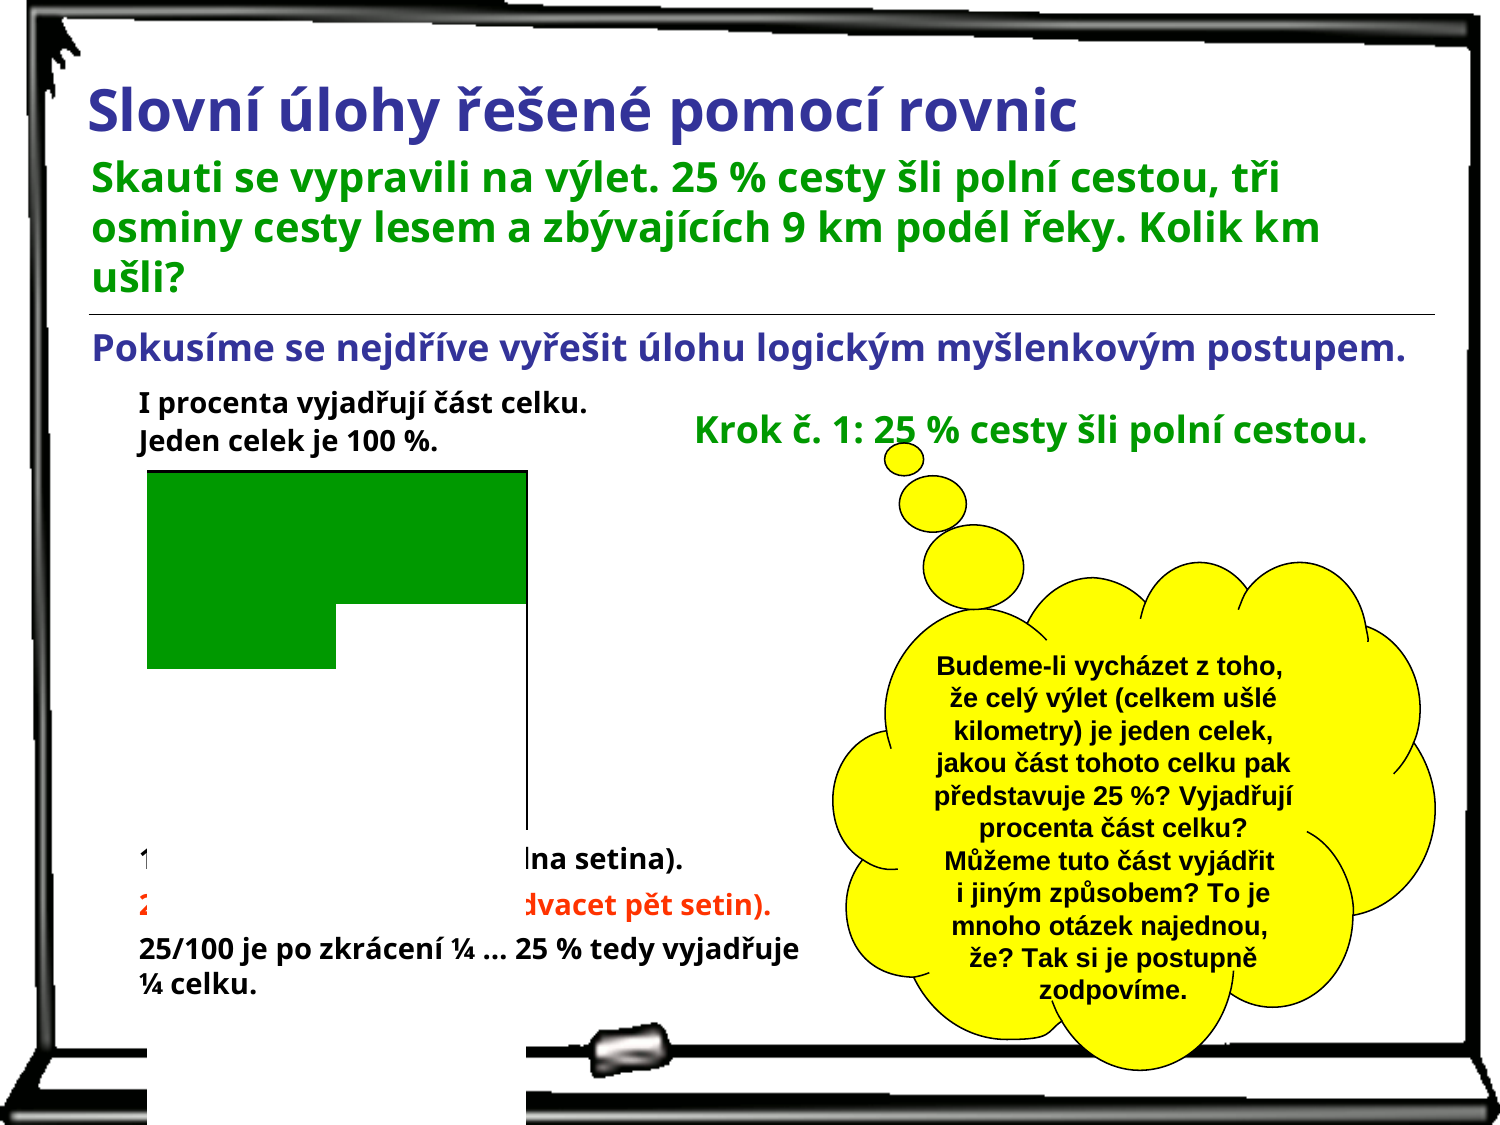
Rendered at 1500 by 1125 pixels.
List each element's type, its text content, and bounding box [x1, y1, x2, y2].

table_cell [412, 996, 450, 1062]
table_cell [336, 604, 374, 669]
text_box 25 % je tedy 25/100 celku (dvacet pět setin). [123, 879, 147, 929]
table_cell [412, 669, 450, 734]
table_cell [185, 1062, 223, 1125]
text_box I procenta vyjadřují část celku. [123, 373, 609, 411]
table_cell [223, 800, 261, 865]
table_cell [488, 1062, 526, 1125]
text_box Krok č. 1: 25 % cesty šli polní cestou. [679, 373, 1400, 480]
table_cell [450, 865, 488, 931]
table_cell [488, 669, 526, 734]
table_cell [336, 1062, 374, 1125]
table_cell [223, 991, 261, 996]
table_cell [450, 996, 488, 1062]
table_cell [261, 996, 299, 1062]
table_cell [147, 1062, 185, 1125]
table_header [488, 473, 526, 538]
table_cell [488, 604, 526, 669]
table_cell [299, 991, 336, 996]
table_cell [223, 996, 261, 1062]
picture [0, 0, 1500, 1125]
table_header [412, 473, 450, 538]
table_cell [299, 800, 336, 865]
table_cell [374, 931, 412, 940]
table_cell [299, 538, 336, 604]
table_cell [299, 669, 336, 734]
table_cell [488, 538, 526, 604]
table_cell [185, 800, 223, 865]
text_box Jeden celek je 100 %. [123, 411, 609, 459]
table_cell [261, 1062, 299, 1125]
table_cell [261, 865, 299, 931]
text_box 1 % je tedy 1/100 celku (jedna setina). [123, 834, 147, 879]
table_cell [261, 538, 299, 604]
table_cell [488, 734, 526, 800]
text_box 25/100 je po zkrácení ¼ … 25 % tedy vyjadřuje ¼ celku. [123, 940, 821, 991]
table_cell [336, 991, 374, 996]
table_cell [374, 1062, 412, 1125]
table_cell [223, 1062, 261, 1125]
table_cell [223, 734, 261, 800]
table_cell [185, 865, 223, 931]
table_cell [374, 996, 412, 1062]
table_cell [412, 734, 450, 800]
table_cell [299, 996, 336, 1062]
table_cell [412, 991, 450, 996]
table_cell [336, 931, 374, 940]
table_cell [147, 931, 185, 940]
table_cell [450, 991, 488, 996]
table_cell [147, 538, 185, 604]
table_header [223, 473, 261, 538]
table_cell [450, 931, 488, 940]
table_header [147, 473, 185, 538]
table_header [299, 473, 336, 538]
table_cell [488, 931, 526, 940]
table_header [336, 473, 374, 538]
table_cell [147, 865, 185, 931]
table_cell [412, 931, 450, 940]
table_cell [412, 1062, 450, 1125]
text_box 1 % je tedy 1/100 celku (jedna setina). [526, 834, 715, 879]
table_cell [336, 669, 374, 734]
table_cell [336, 800, 374, 865]
table_cell [412, 865, 450, 931]
table_cell [450, 538, 488, 604]
table_cell [450, 604, 488, 669]
text_box Pokusíme se nejdříve vyřešit úlohu logickým myšlenkovým postupem. [76, 293, 1438, 400]
table_cell [185, 931, 223, 940]
table_cell [147, 996, 185, 1062]
table_cell [488, 865, 526, 931]
table_cell [450, 1062, 488, 1125]
table_header [185, 473, 223, 538]
table_cell [185, 996, 223, 1062]
table_cell [374, 800, 412, 865]
table_header [450, 473, 488, 538]
table_cell [412, 538, 450, 604]
table_cell [299, 931, 336, 940]
table_cell [185, 991, 223, 996]
table_cell [336, 996, 374, 1062]
table_cell [374, 734, 412, 800]
table_cell [299, 604, 336, 669]
table_cell [450, 734, 488, 800]
text_box 25 % je tedy 25/100 celku (dvacet pět setin). [526, 879, 821, 929]
table_cell [299, 734, 336, 800]
table_cell [185, 669, 223, 734]
text_box Budeme-li vycházet z toho, že celý výlet (celkem ušlé kilometry) je jeden celek, jakou část tohoto celku pak představuje 25 %? Vyjadřují procenta část celku? Můžeme tuto část vyjádřit i jiným způsobem? To je mnoho otázek najednou, že? Tak si je postupně zodpovíme. [832, 475, 1436, 1071]
table_cell [336, 734, 374, 800]
table_cell [412, 800, 450, 865]
table_cell [261, 669, 299, 734]
table_cell [223, 604, 261, 669]
text_box Slovní úlohy řešené pomocí rovnic [72, 54, 1341, 162]
table_cell [374, 991, 412, 996]
table_cell [185, 538, 223, 604]
table_cell [261, 734, 299, 800]
table_cell [488, 991, 526, 996]
table_cell [223, 669, 261, 734]
text_box Skauti se vypravili na výlet. 25 % cesty šli polní cestou, tři osminy cesty lesem a zbývajících 9 km podél řeky. Kolik km ušli? [76, 172, 1431, 280]
table_cell [261, 604, 299, 669]
table_cell [261, 991, 299, 996]
table_cell [488, 800, 526, 865]
table_cell [374, 865, 412, 931]
table_cell [147, 734, 185, 800]
table_cell [450, 669, 488, 734]
table_cell [261, 931, 299, 940]
table_header [261, 473, 299, 538]
table_cell [299, 865, 336, 931]
table_cell [147, 800, 185, 865]
table_cell [374, 538, 412, 604]
table_cell [147, 991, 185, 996]
table_cell [450, 800, 488, 865]
table_cell [488, 996, 526, 1062]
table_cell [223, 931, 261, 940]
table_cell [336, 865, 374, 931]
table_cell [223, 538, 261, 604]
table_cell [261, 800, 299, 865]
table_cell [412, 604, 450, 669]
table_header [374, 473, 412, 538]
table_cell [374, 604, 412, 669]
table_cell [299, 1062, 336, 1125]
table_cell [185, 734, 223, 800]
table_cell [147, 604, 185, 669]
table_cell [147, 669, 185, 734]
table_cell [185, 604, 223, 669]
table_cell [336, 538, 374, 604]
table_cell [374, 669, 412, 734]
table_cell [223, 865, 261, 931]
